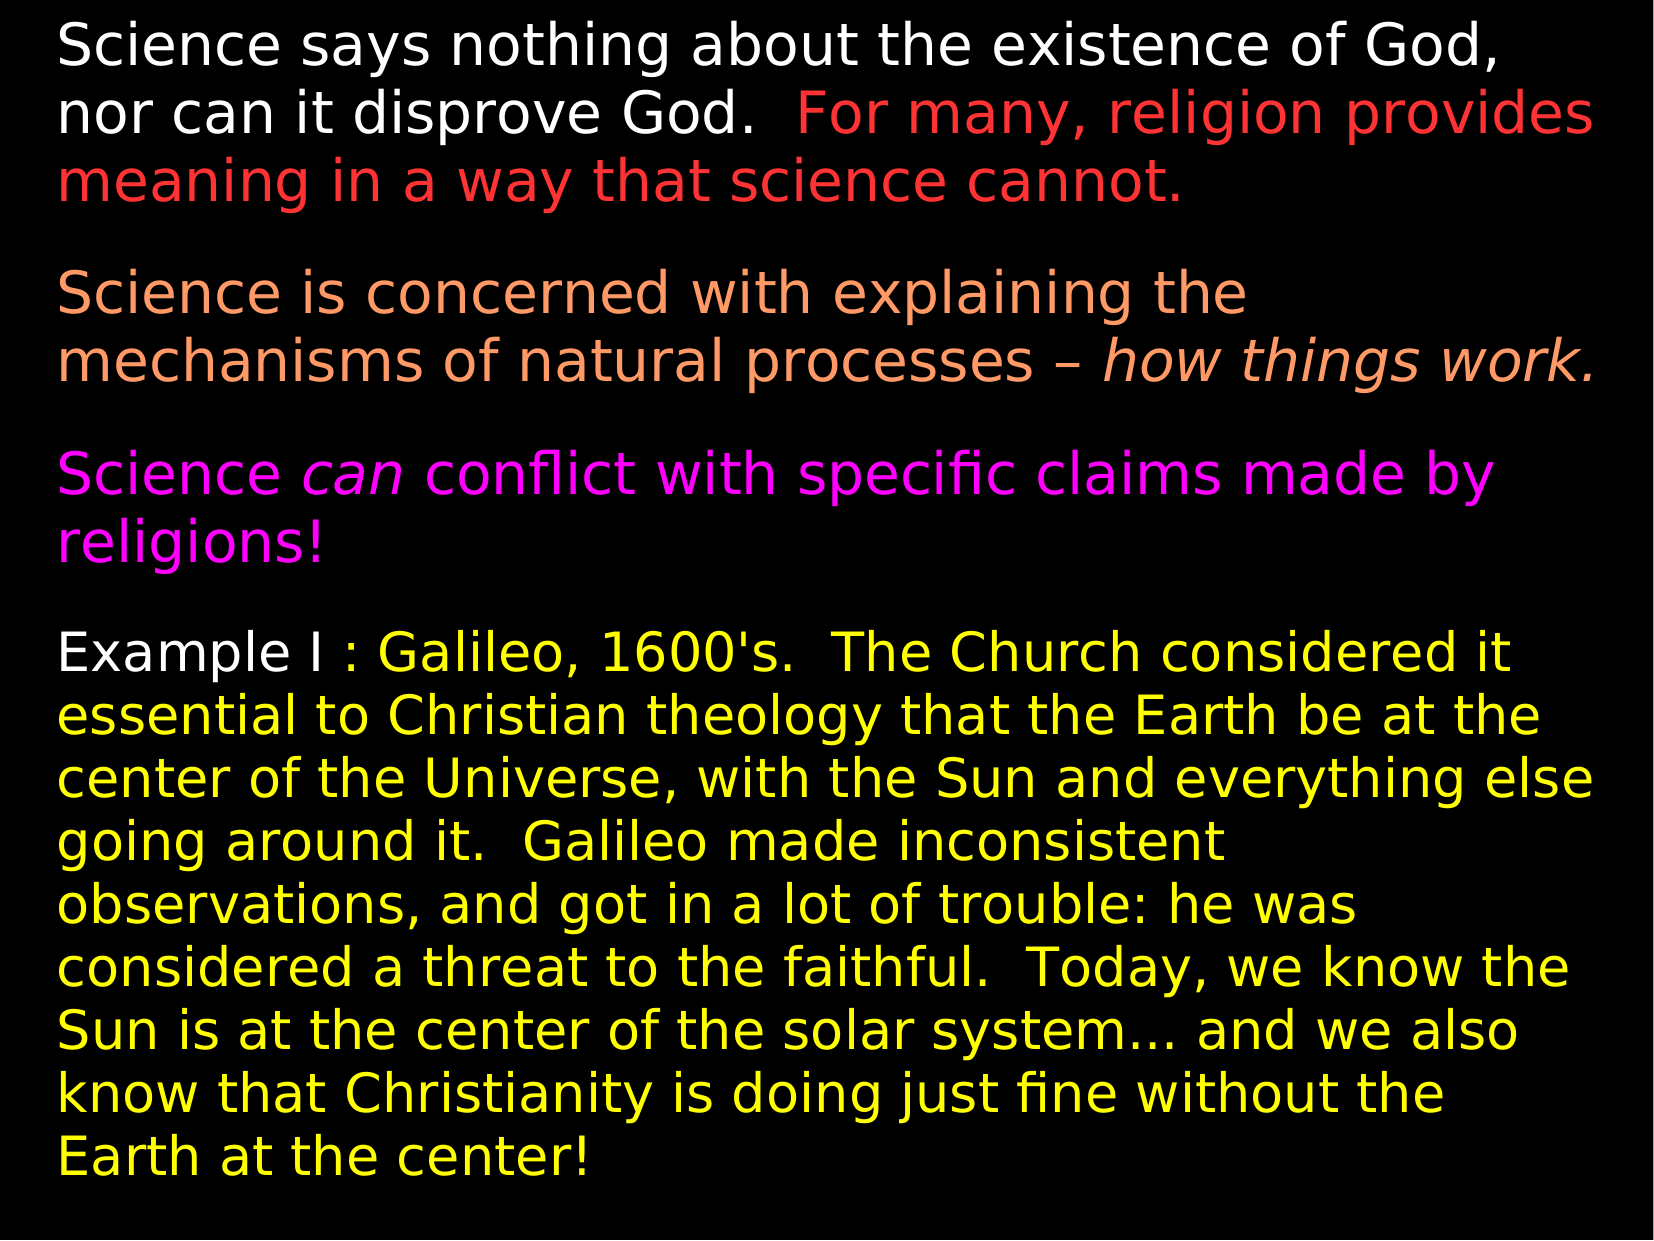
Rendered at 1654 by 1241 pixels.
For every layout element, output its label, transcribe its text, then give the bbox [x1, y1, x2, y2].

text_box Science says nothing about the existence of God, nor can it disprove God. For many, religion provides meaning in a way that science cannot. Science is concerned with explaining the mechanisms of natural processes – how things work. Science can conflict with specific claims made by religions! Example I : Galileo, 1600's. The Church considered it essential to Christian theology that the Earth be at the center of the Universe, with the Sun and everything else going around it. Galileo made inconsistent observations, and got in a lot of trouble: he was considered a threat to the faithful. Today, we know the Sun is at the center of the solar system... and we also know that Christianity is doing just fine without the Earth at the center! [37, 0, 1623, 1201]
